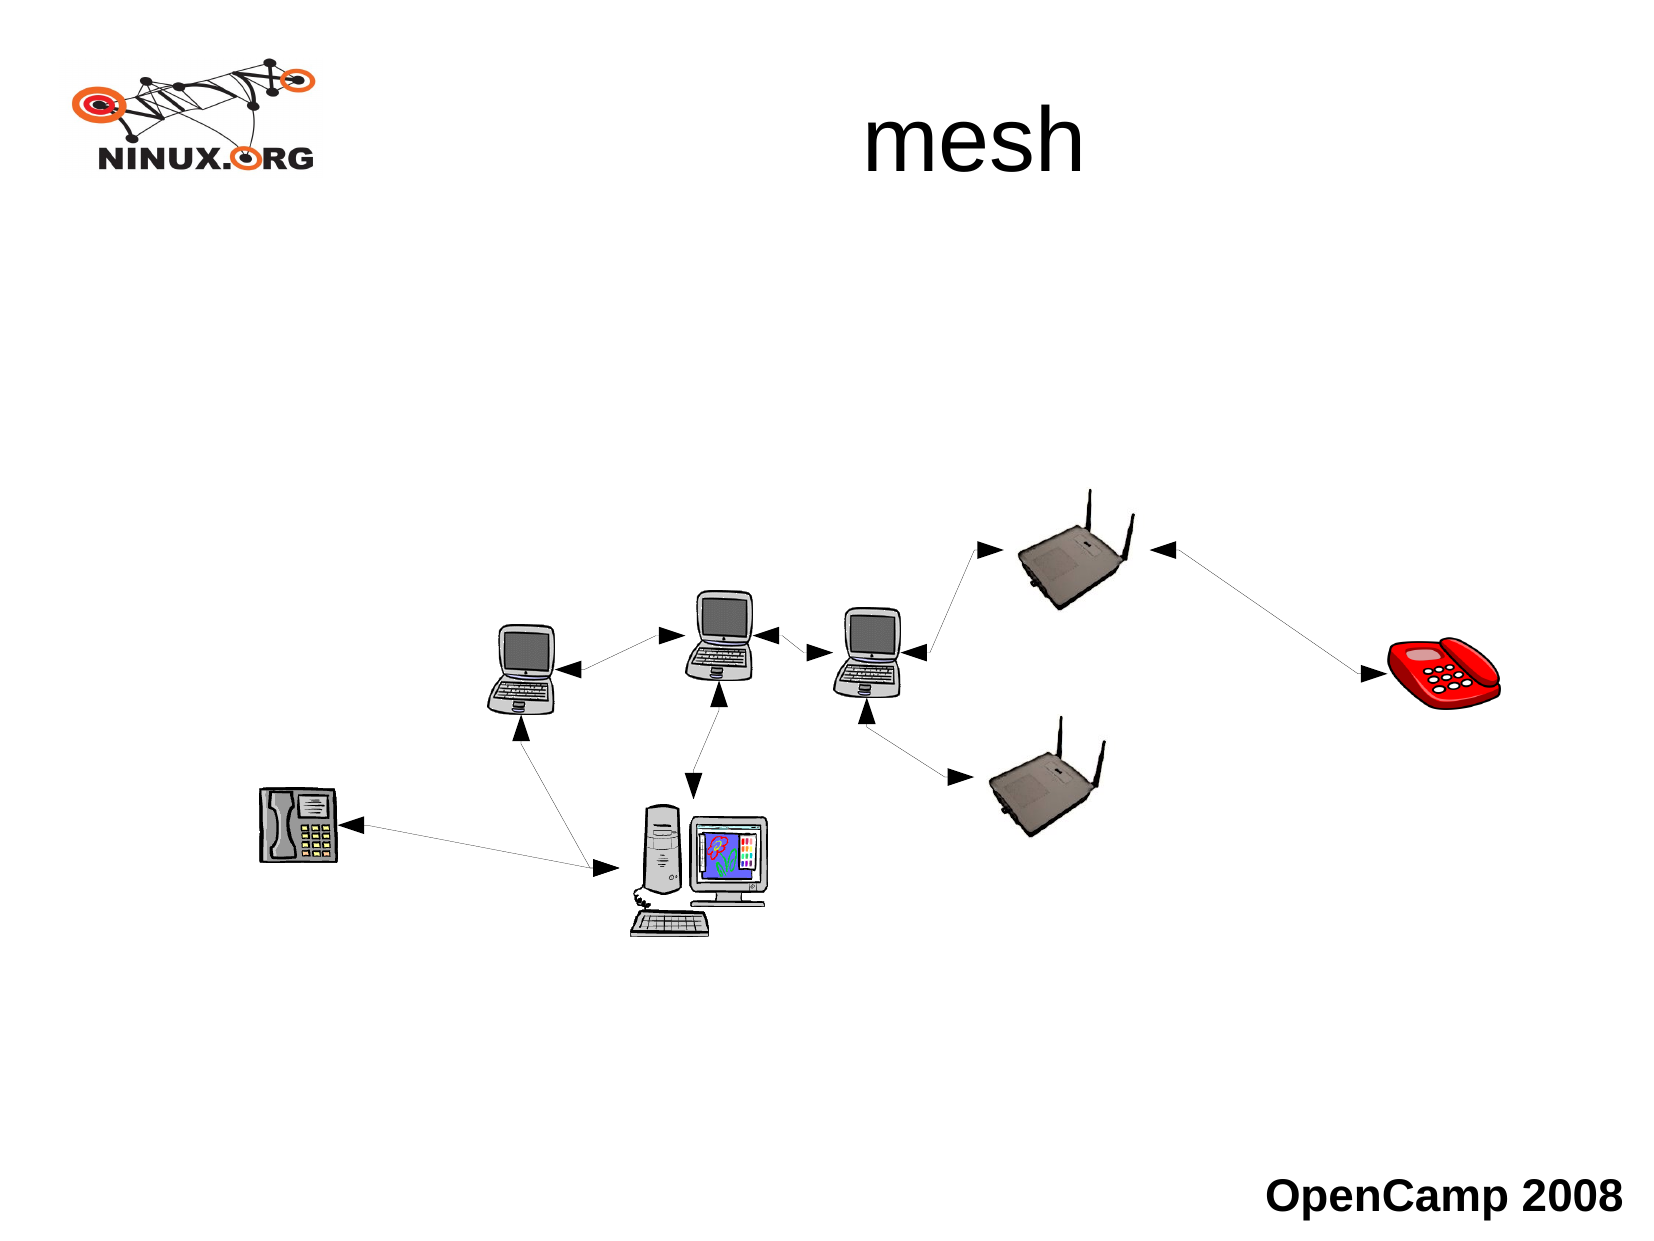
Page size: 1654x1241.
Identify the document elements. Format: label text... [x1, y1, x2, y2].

picture [1003, 487, 1150, 613]
picture [487, 624, 555, 715]
title mesh [383, 43, 1565, 237]
picture [685, 590, 753, 681]
picture [1387, 637, 1501, 711]
text_box OpenCamp 2008 [1237, 1162, 1651, 1237]
picture [619, 799, 768, 937]
picture [974, 714, 1121, 840]
picture [259, 787, 338, 863]
picture [59, 58, 323, 178]
picture [833, 607, 901, 698]
